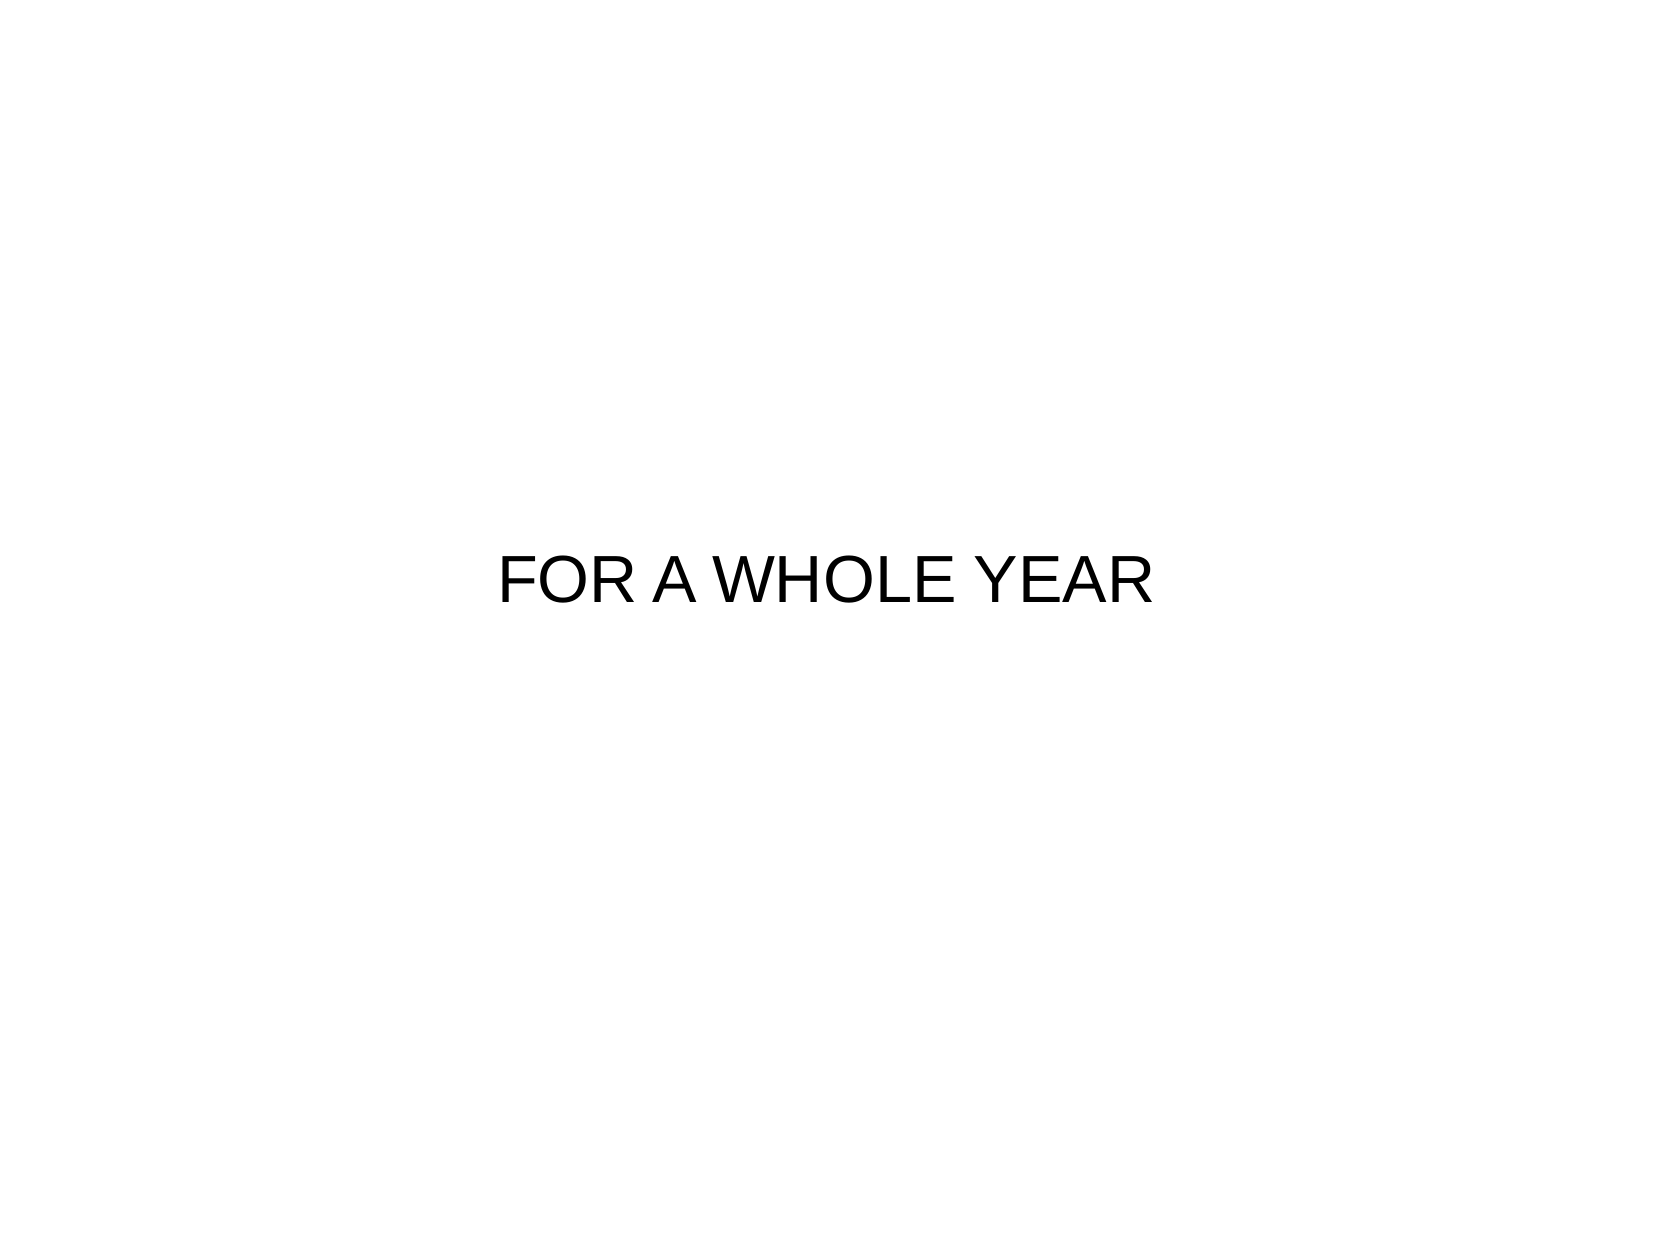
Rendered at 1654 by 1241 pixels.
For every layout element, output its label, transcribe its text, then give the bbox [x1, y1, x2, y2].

subtitle FOR A WHOLE YEAR [82, 49, 1571, 1109]
